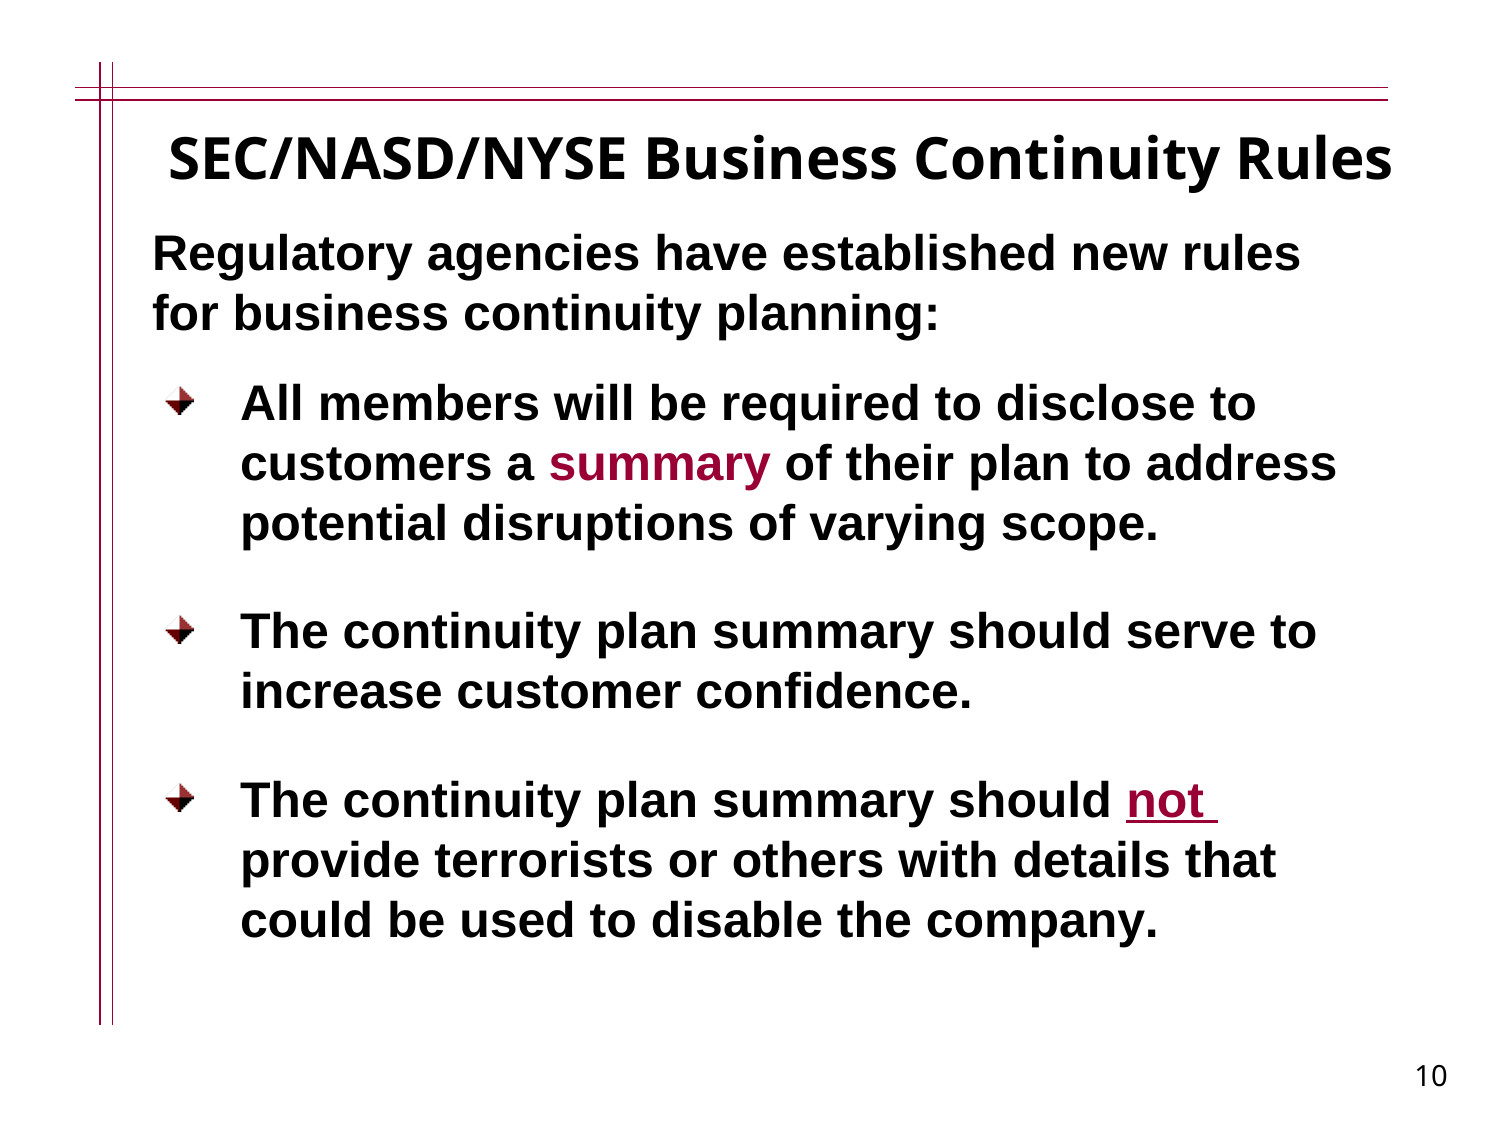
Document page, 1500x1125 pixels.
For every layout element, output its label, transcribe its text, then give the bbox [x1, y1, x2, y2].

title SEC/NASD/NYSE Business Continuity Rules [124, 112, 1438, 201]
picture [164, 385, 194, 415]
text_box All members will be required to disclose to customers a summary of their plan to address potential disruptions of varying scope. The continuity plan summary should serve to increase customer confidence. The continuity plan summary should not provide terrorists or others with details that could be used to disable the company. [149, 362, 1388, 963]
picture [164, 782, 194, 812]
text_box Regulatory agencies have established new rules for business continuity planning: [137, 212, 1375, 348]
picture [164, 614, 194, 644]
